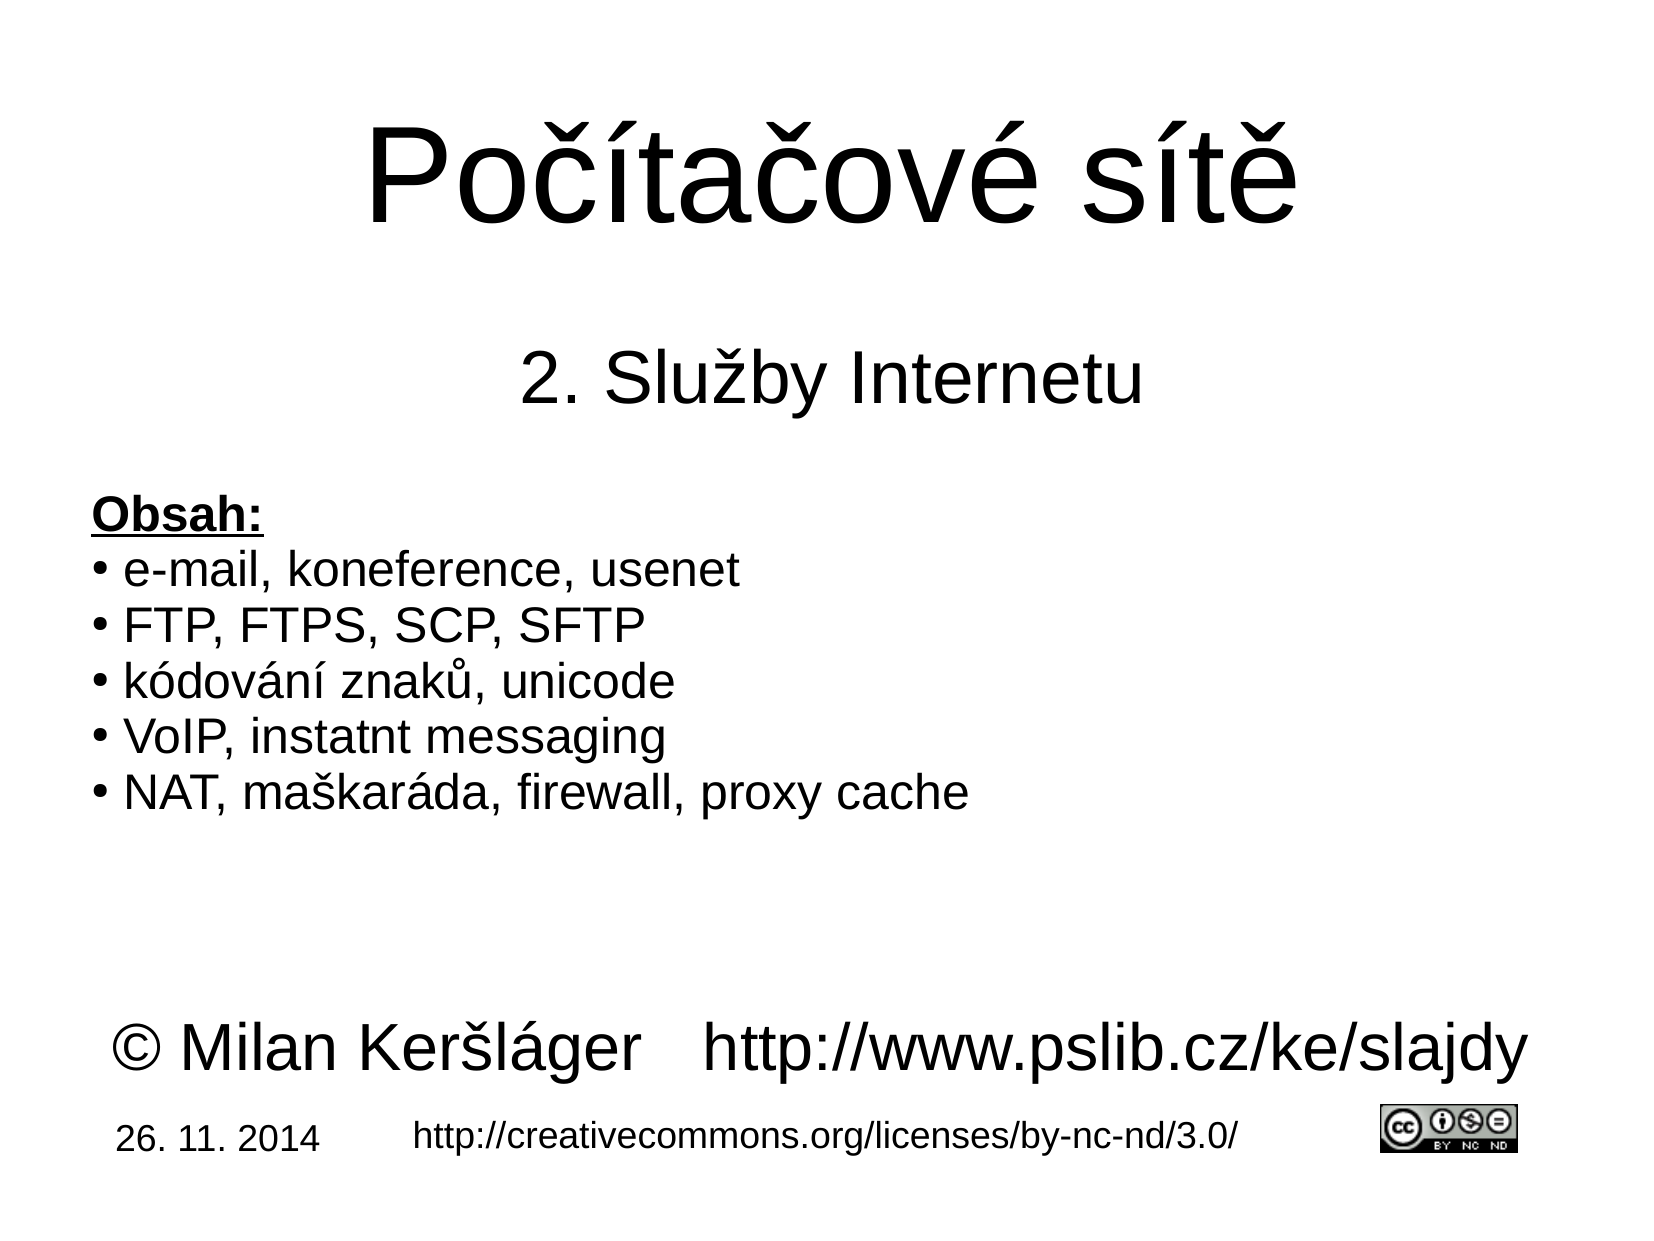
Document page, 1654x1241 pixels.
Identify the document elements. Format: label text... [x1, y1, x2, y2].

title Počítačové sítě 2. Služby Internetu [88, 56, 1577, 461]
list © Milan Keršláger http://www.pslib.cz/ke/slajdy [76, 1009, 1565, 1087]
text_box http://creativecommons.org/licenses/by-nc-nd/3.0/ [339, 1107, 1313, 1165]
text_box 26. 11. 2014 [100, 1110, 355, 1168]
text_box Obsah: e-mail, koneference, usenet FTP, FTPS, SCP, SFTP kódování znaků, unicode VoIP, instatnt messaging NAT, maškaráda, firewall, proxy cache [76, 478, 1583, 828]
picture [1380, 1104, 1518, 1153]
